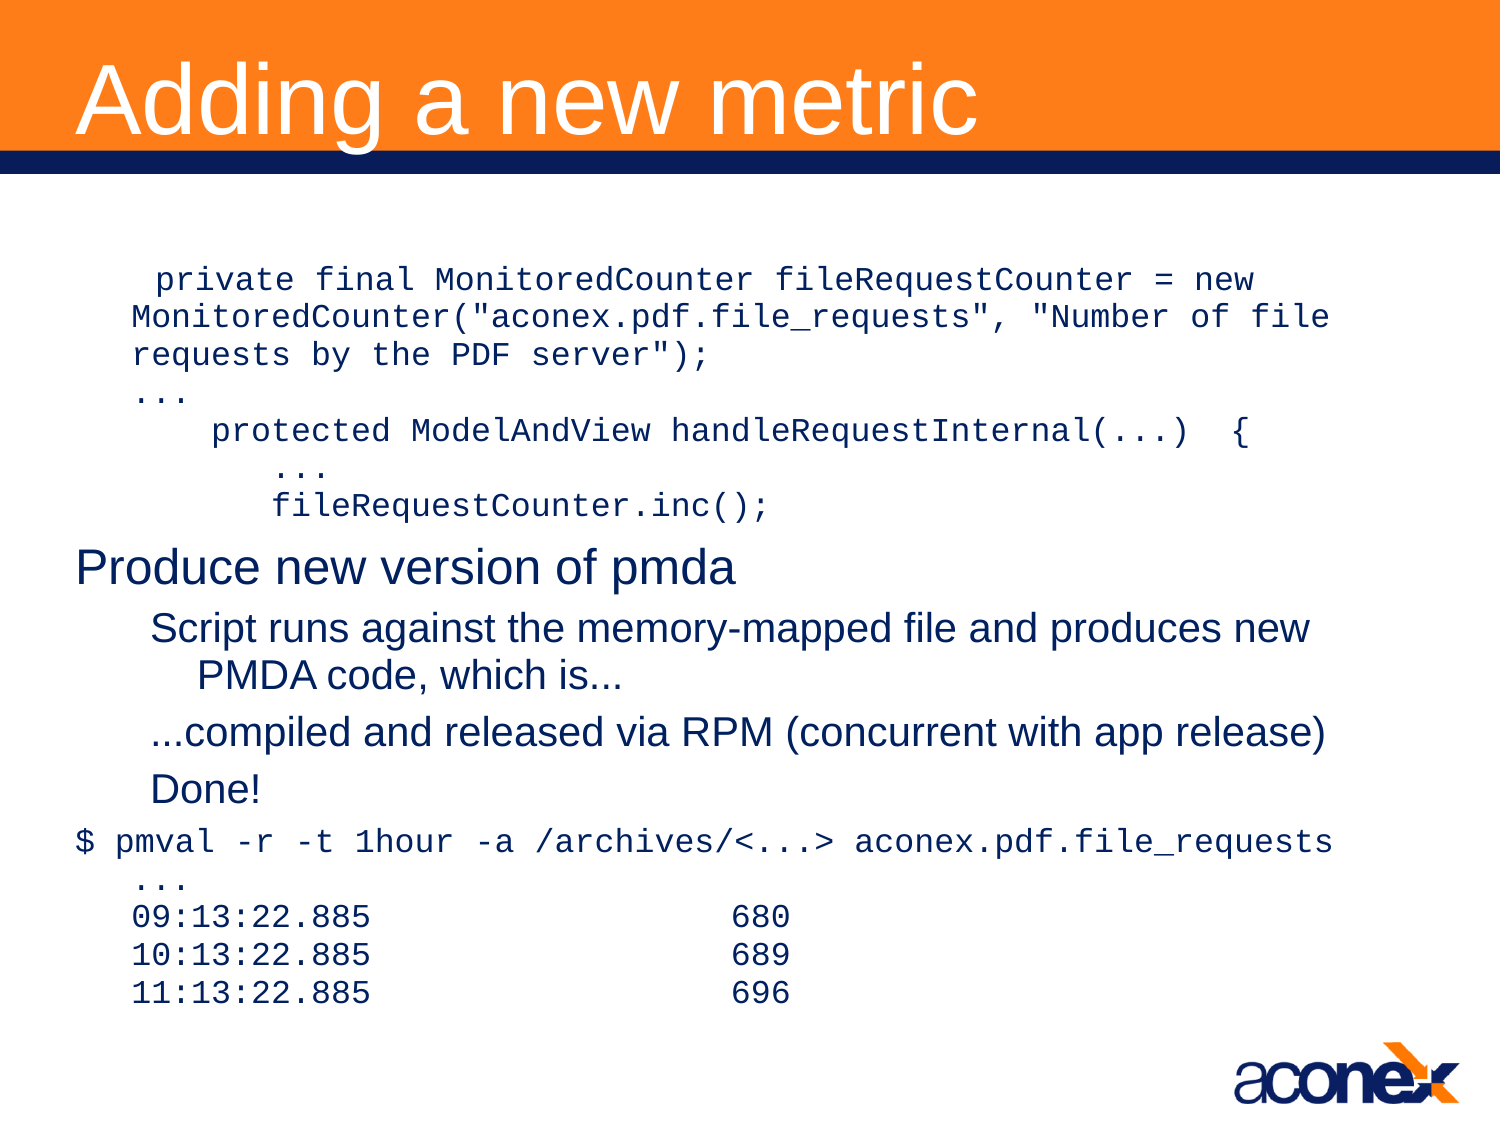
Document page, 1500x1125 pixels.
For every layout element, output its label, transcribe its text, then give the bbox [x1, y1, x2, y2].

picture [1234, 1042, 1460, 1104]
title Adding a new metric [75, 30, 1426, 169]
list private final MonitoredCounter fileRequestCounter = new MonitoredCounter("aconex.pdf.file_requests", "Number of file requests by the PDF server"); ... protected ModelAndView handleRequestInternal(...) { ... fileRequestCounter.inc(); Produce new version of pmda Script runs against the memory-mapped file and produces new PMDA code, which is... ...compiled and released via RPM (concurrent with app release) Done! $ pmval -r -t 1hour -a /archives/<...> aconex.pdf.file_requests ... 09:13:22.885 680 10:13:22.885 689 11:13:22.885 696 [75, 262, 1426, 1051]
